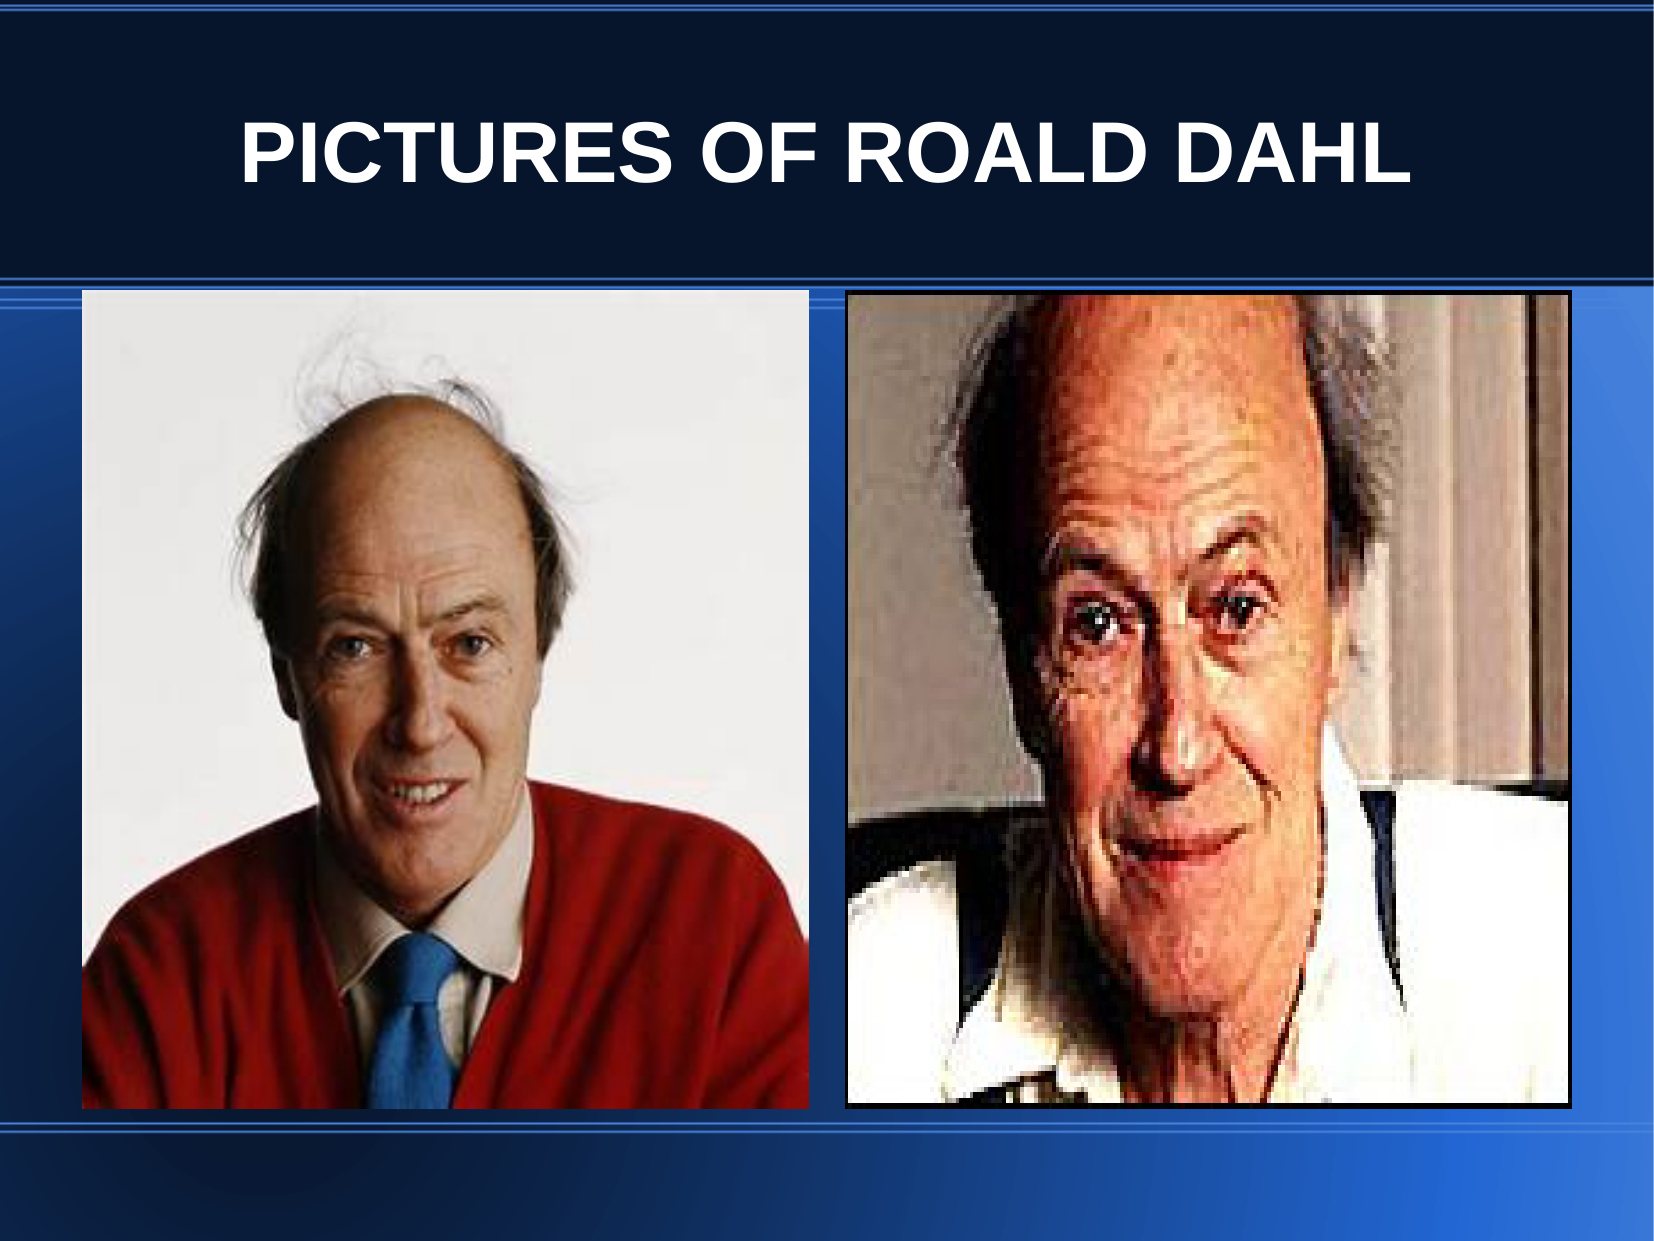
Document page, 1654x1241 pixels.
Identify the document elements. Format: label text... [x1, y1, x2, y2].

title PICTURES OF ROALD DAHL [82, 49, 1571, 257]
picture [0, 0, 1654, 1241]
